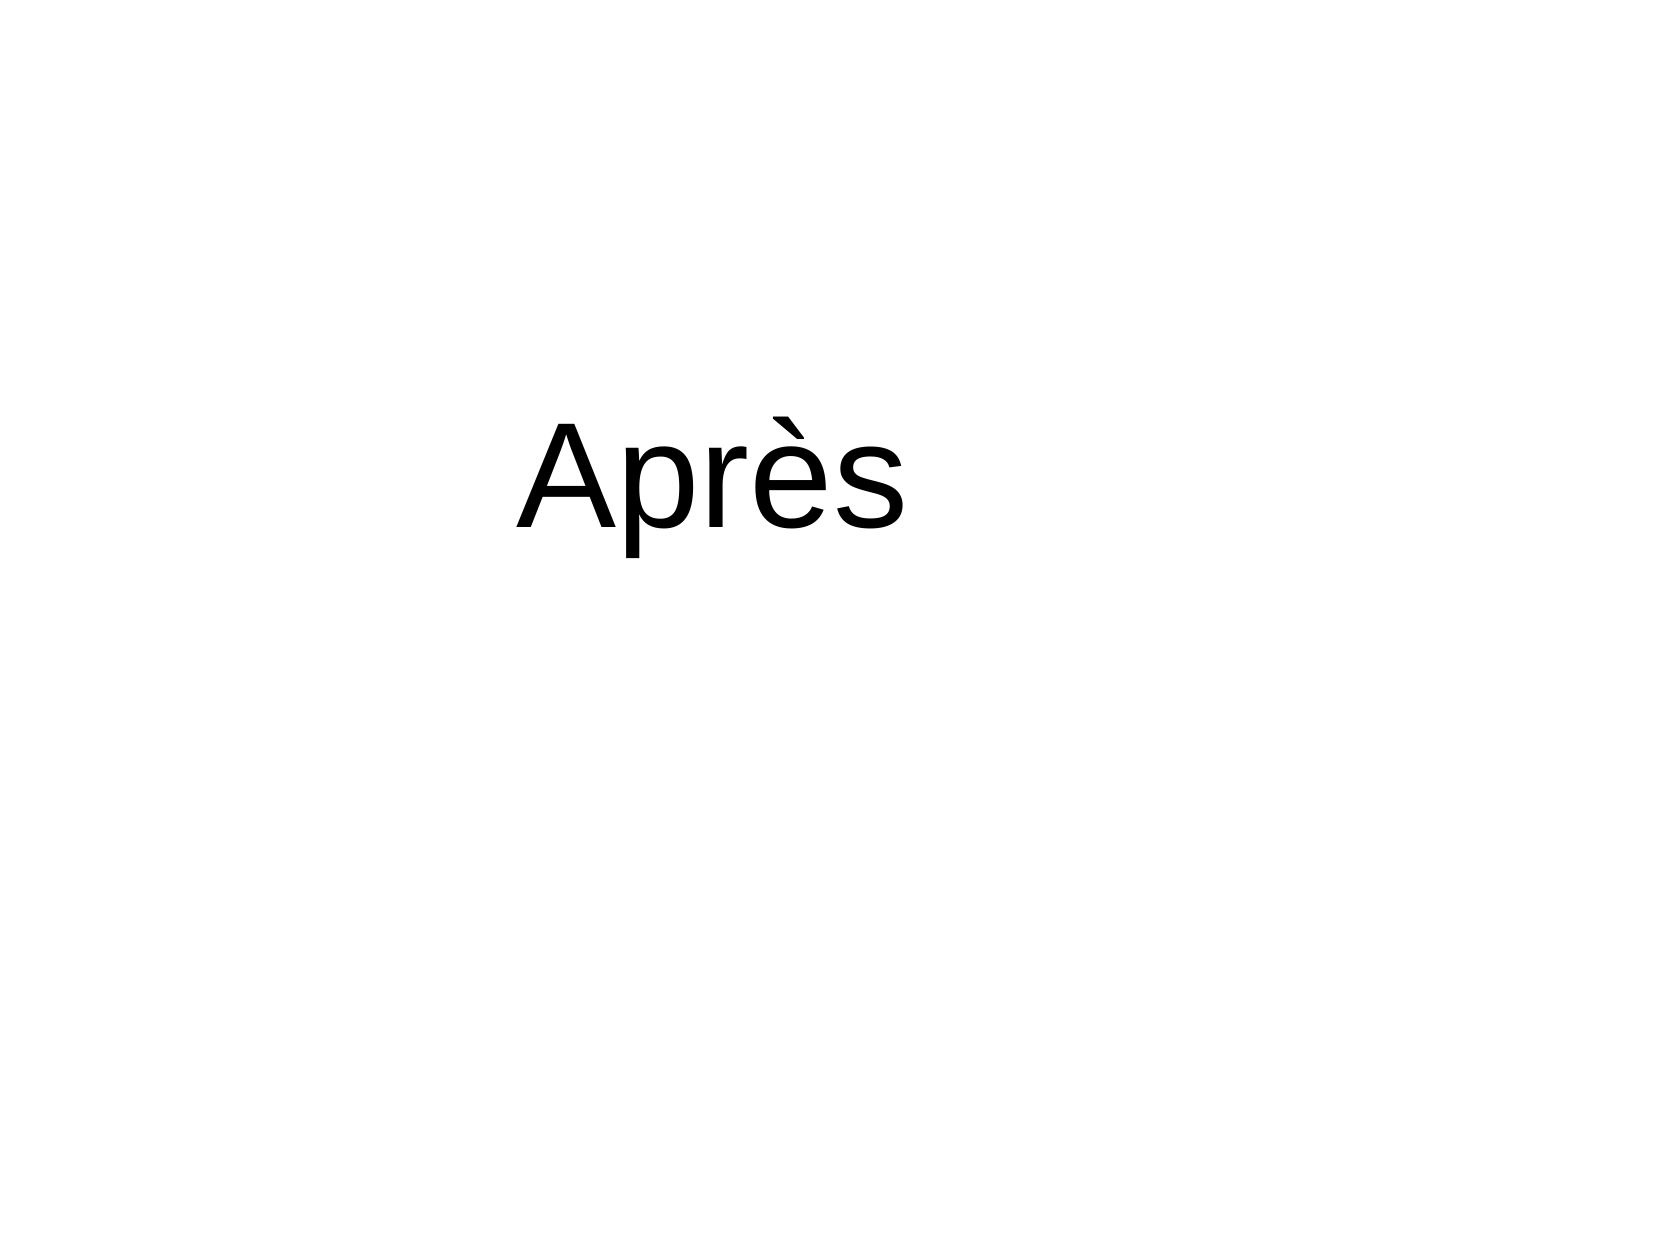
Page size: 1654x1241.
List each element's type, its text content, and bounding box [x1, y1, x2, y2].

text_box Après [501, 383, 1506, 567]
